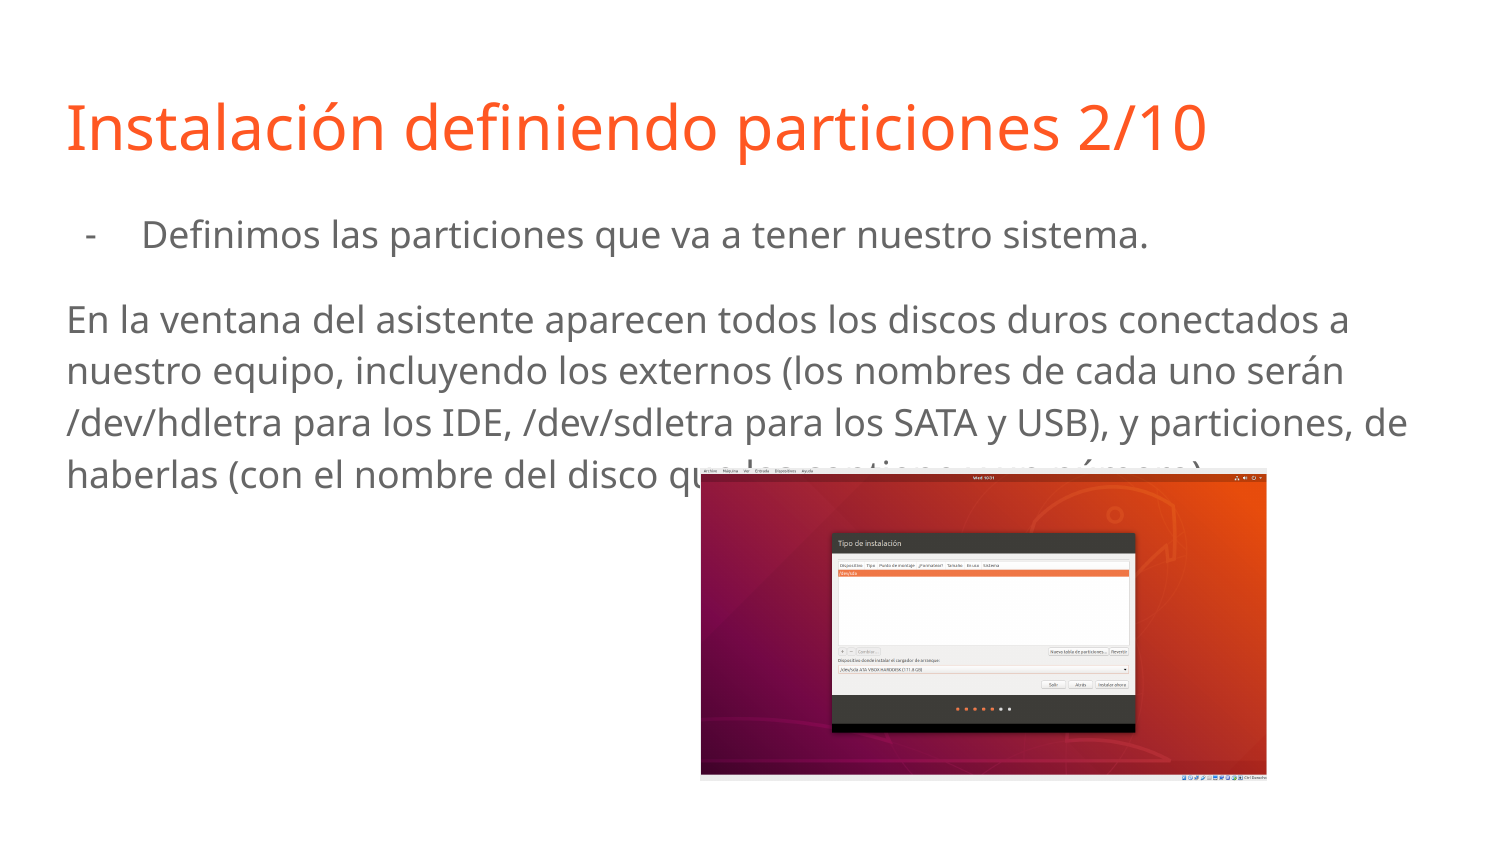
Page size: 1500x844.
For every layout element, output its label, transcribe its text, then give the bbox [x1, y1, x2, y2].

title Instalación definiendo particiones 2/10 [51, 72, 1449, 167]
list Definimos las particiones que va a tener nuestro sistema. En la ventana del asistente aparecen todos los discos duros conectados a nuestro equipo, incluyendo los externos (los nombres de cada uno serán /dev/hdletra para los IDE, /dev/sdletra para los SATA y USB), y particiones, de haberlas (con el nombre del disco que las contiene y un número). [51, 189, 1500, 750]
picture [700, 468, 1267, 781]
